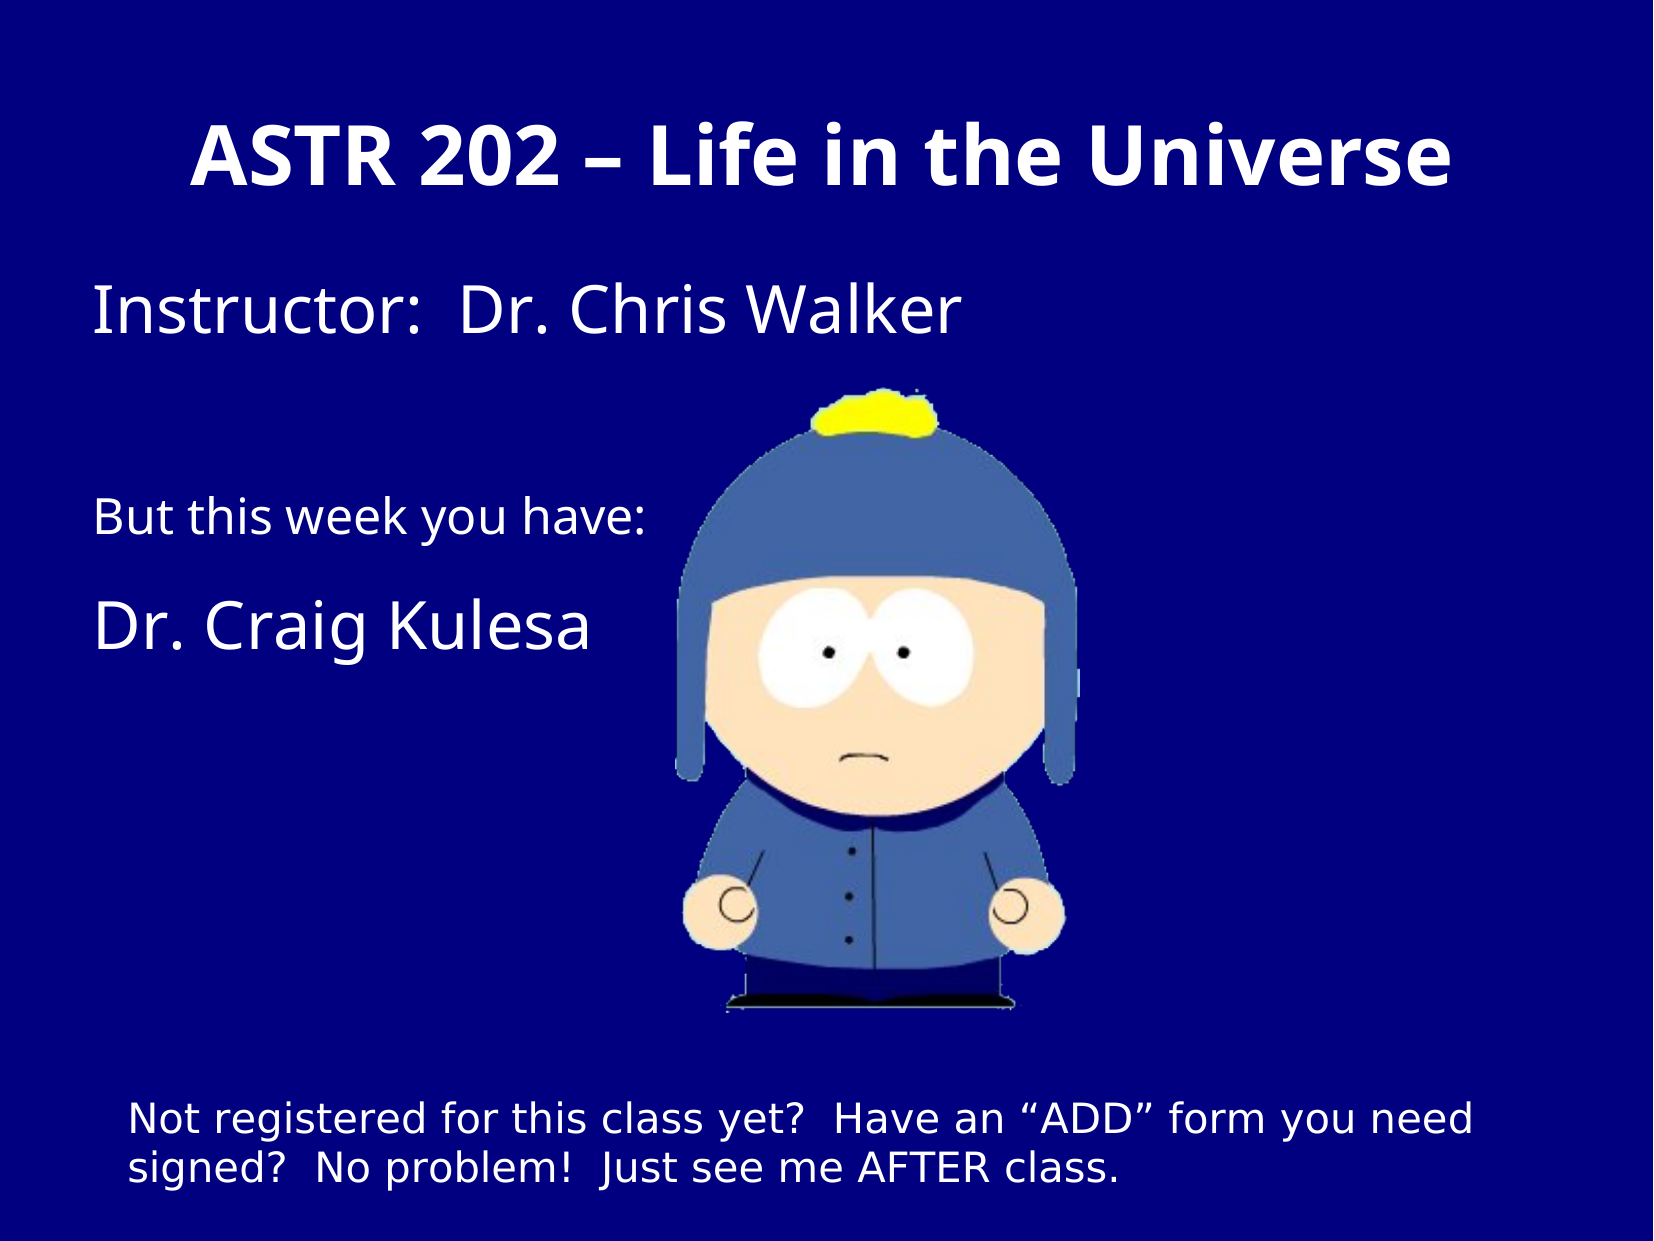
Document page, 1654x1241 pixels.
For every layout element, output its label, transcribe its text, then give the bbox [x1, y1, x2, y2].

text_box Not registered for this class yet? Have an “ADD” form you need signed? No problem! Just see me AFTER class. [112, 1087, 1576, 1200]
title ASTR 202 – Life in the Universe [75, 49, 1571, 257]
picture [675, 387, 1080, 1013]
list Instructor: Dr. Chris Walker But this week you have: Dr. Craig Kulesa [74, 262, 1563, 994]
